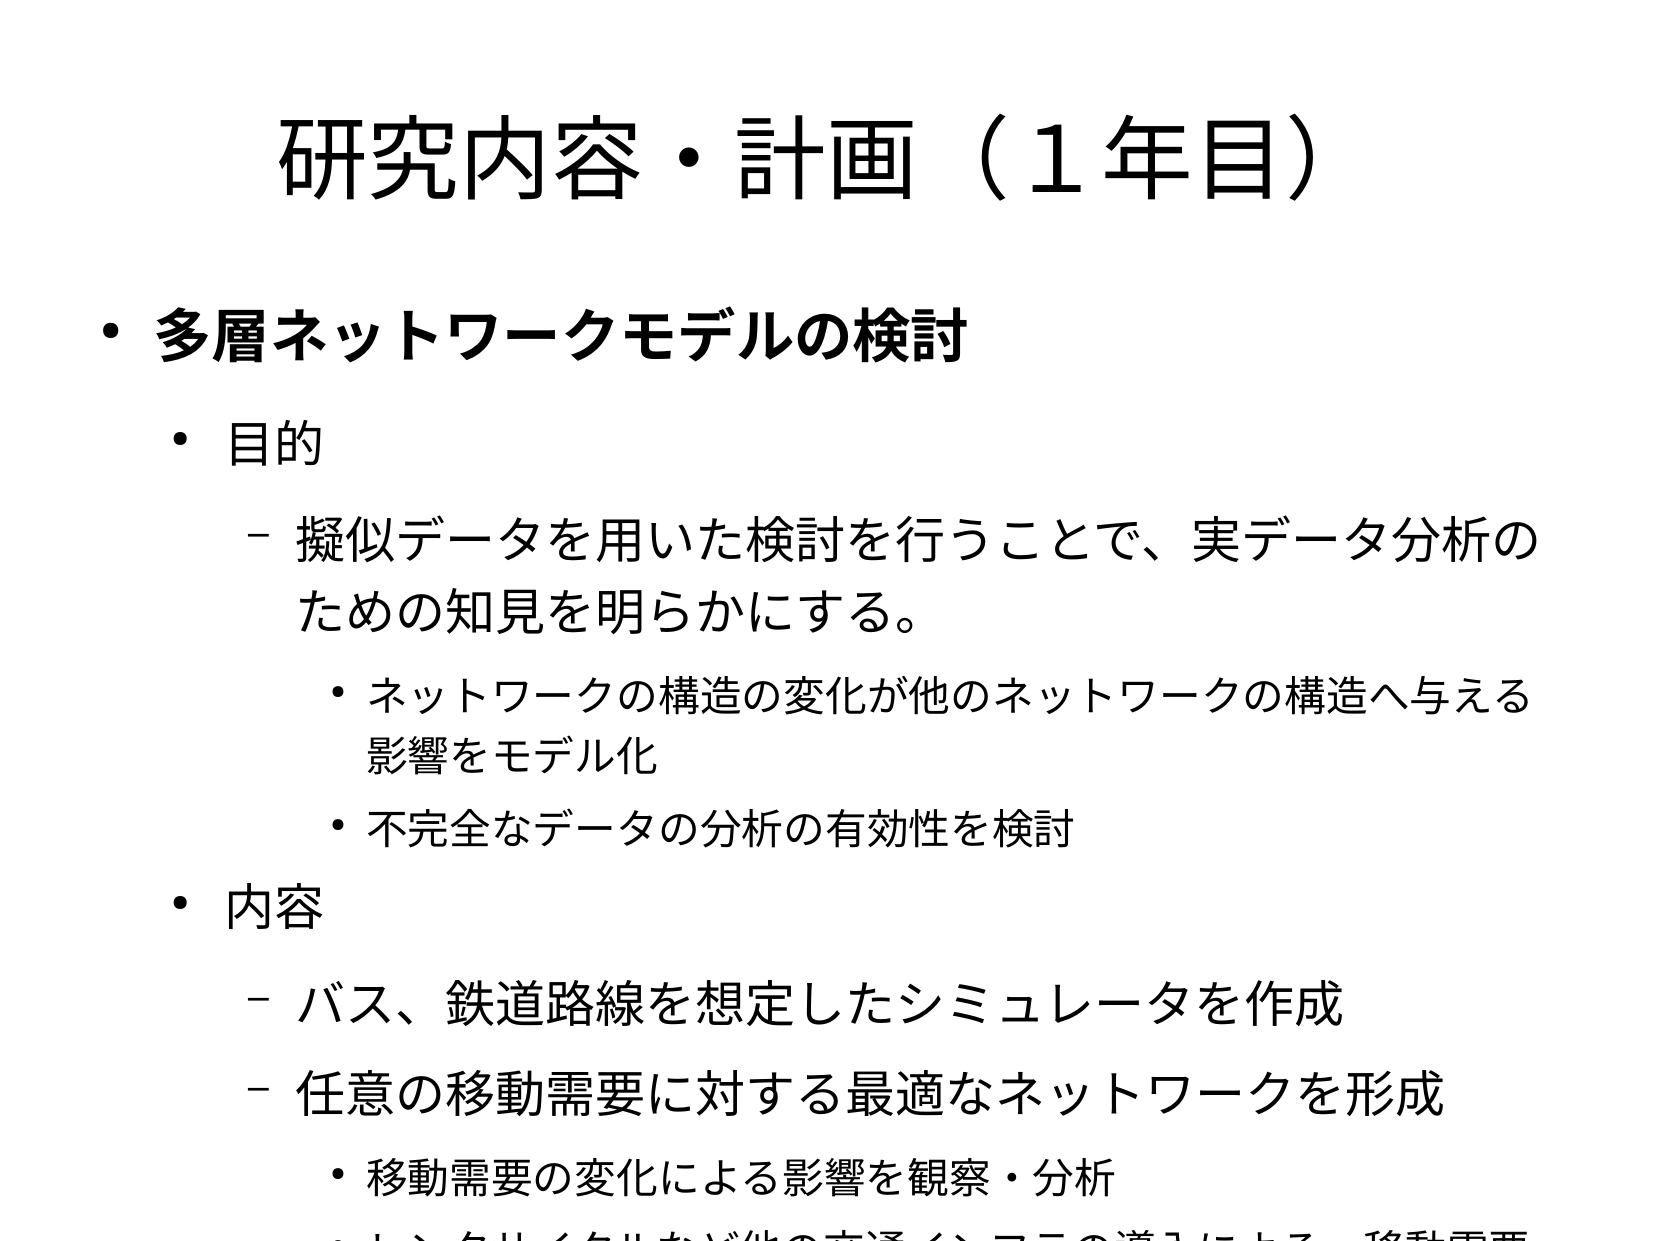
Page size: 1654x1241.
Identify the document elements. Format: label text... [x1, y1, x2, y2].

title 研究内容・計画（１年目） [82, 56, 1571, 250]
list 多層ネットワークモデルの検討 目的 擬似データを用いた検討を行うことで、実データ分析のための知見を明らかにする。 ネットワークの構造の変化が他のネットワークの構造へ与える影響をモデル化 不完全なデータの分析の有効性を検討 内容 バス、鉄道路線を想定したシミュレータを作成 任意の移動需要に対する最適なネットワークを形成 移動需要の変化による影響を観察・分析 レンタサイクルなど他の交通インフラの導入による、移動需要の消化率の変化と、他のインフラへの影響を観察・分析 ネットワークデータのデジタル化 [82, 290, 1571, 1135]
